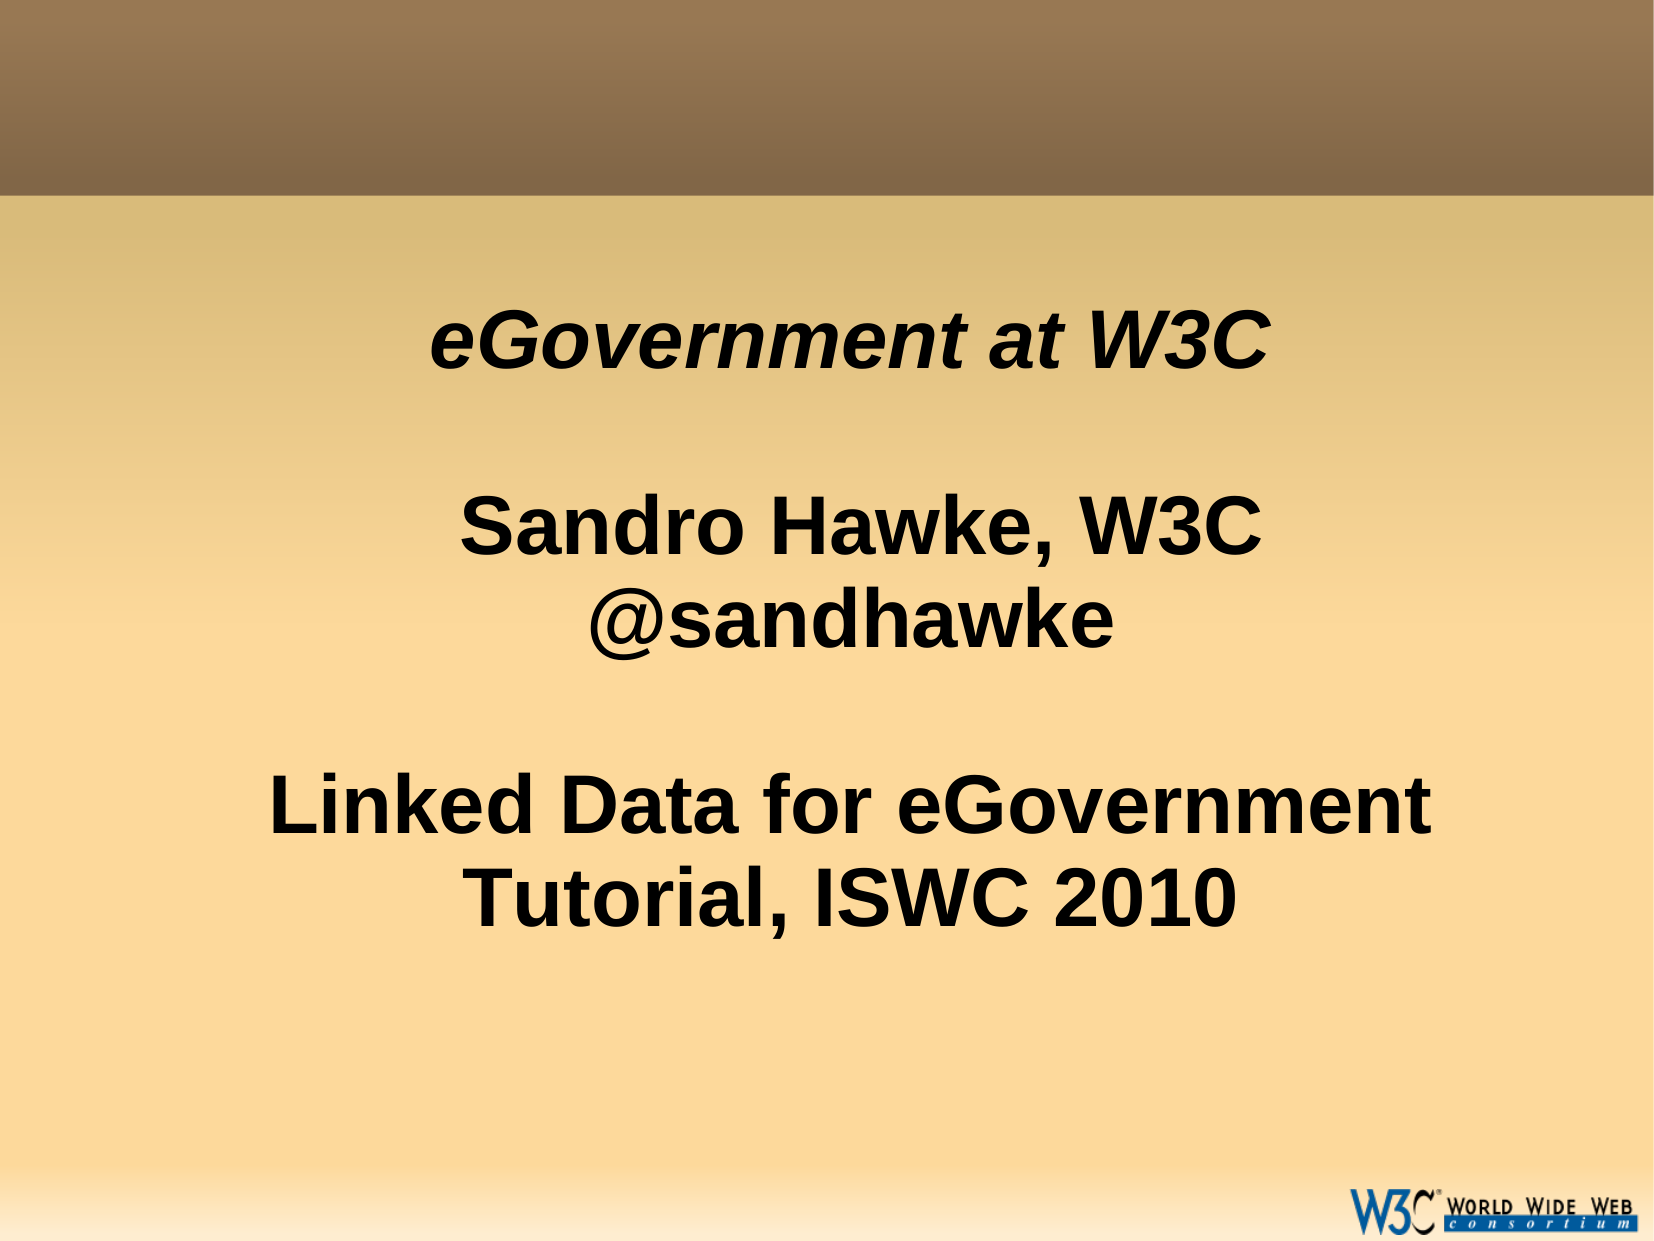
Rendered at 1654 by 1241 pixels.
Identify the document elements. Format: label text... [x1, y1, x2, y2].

picture [0, 0, 1654, 1241]
title eGovernment at W3C Sandro Hawke, W3C @sandhawke Linked Data for eGovernment Tutorial, ISWC 2010 [118, 199, 1584, 1223]
